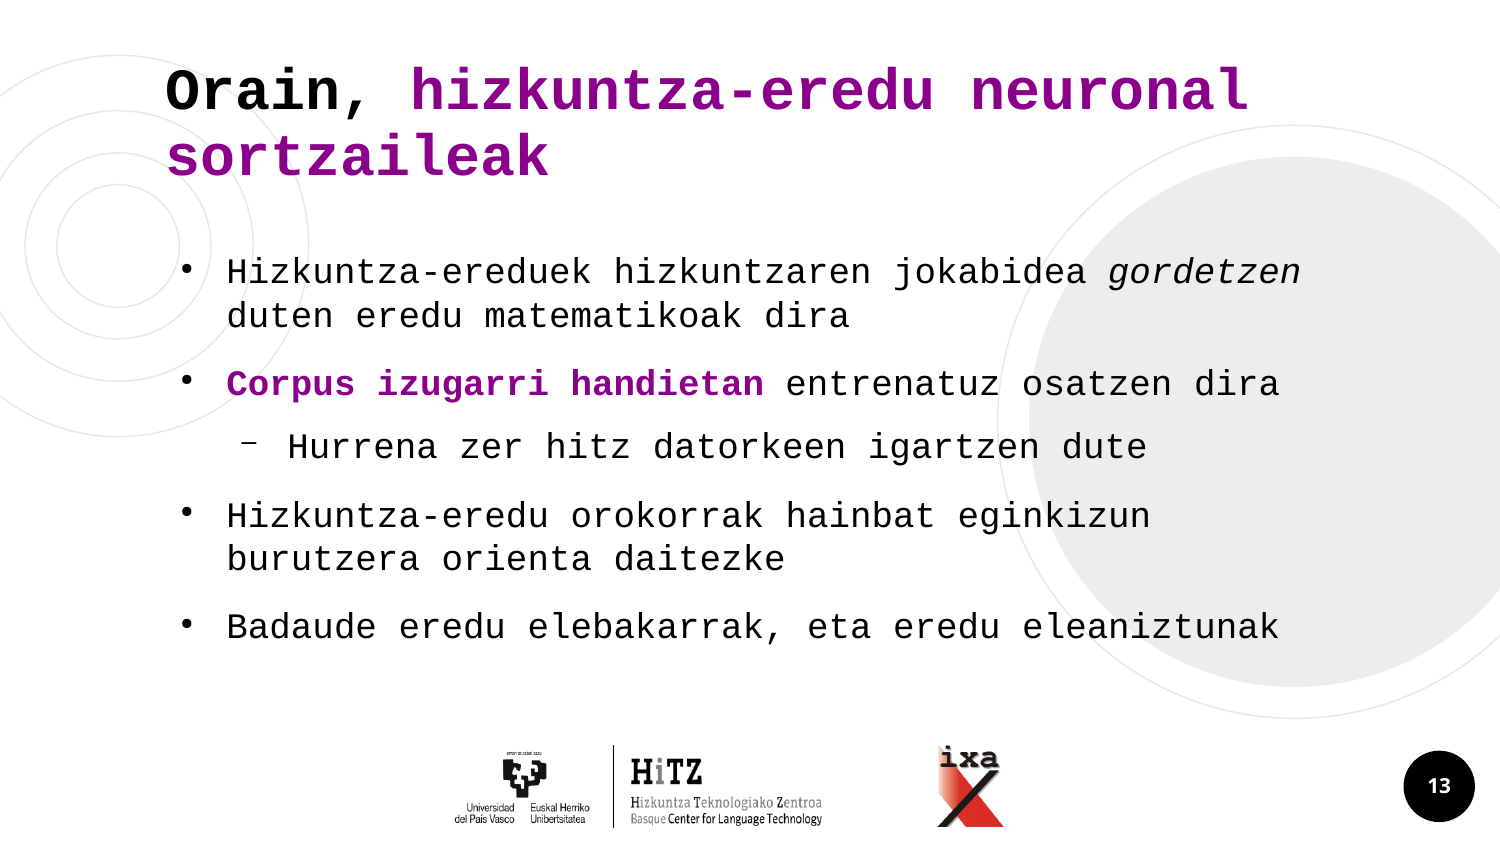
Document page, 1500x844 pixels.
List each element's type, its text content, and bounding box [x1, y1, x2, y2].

picture [937, 744, 1004, 827]
picture [450, 745, 827, 828]
text_box <zenbakia> [1403, 750, 1475, 823]
list Hizkuntza-ereduek hizkuntzaren jokabidea gordetzen duten eredu matematikoak dira Corpus izugarri handietan entrenatuz osatzen dira Hurrena zer hitz datorkeen igartzen dute Hizkuntza-eredu orokorrak hainbat eginkizun burutzera orienta daitezke Badaude eredu elebakarrak, eta eredu eleaniztunak [165, 248, 1312, 709]
title Orain, hizkuntza-eredu neuronal sortzaileak [165, 60, 1312, 193]
